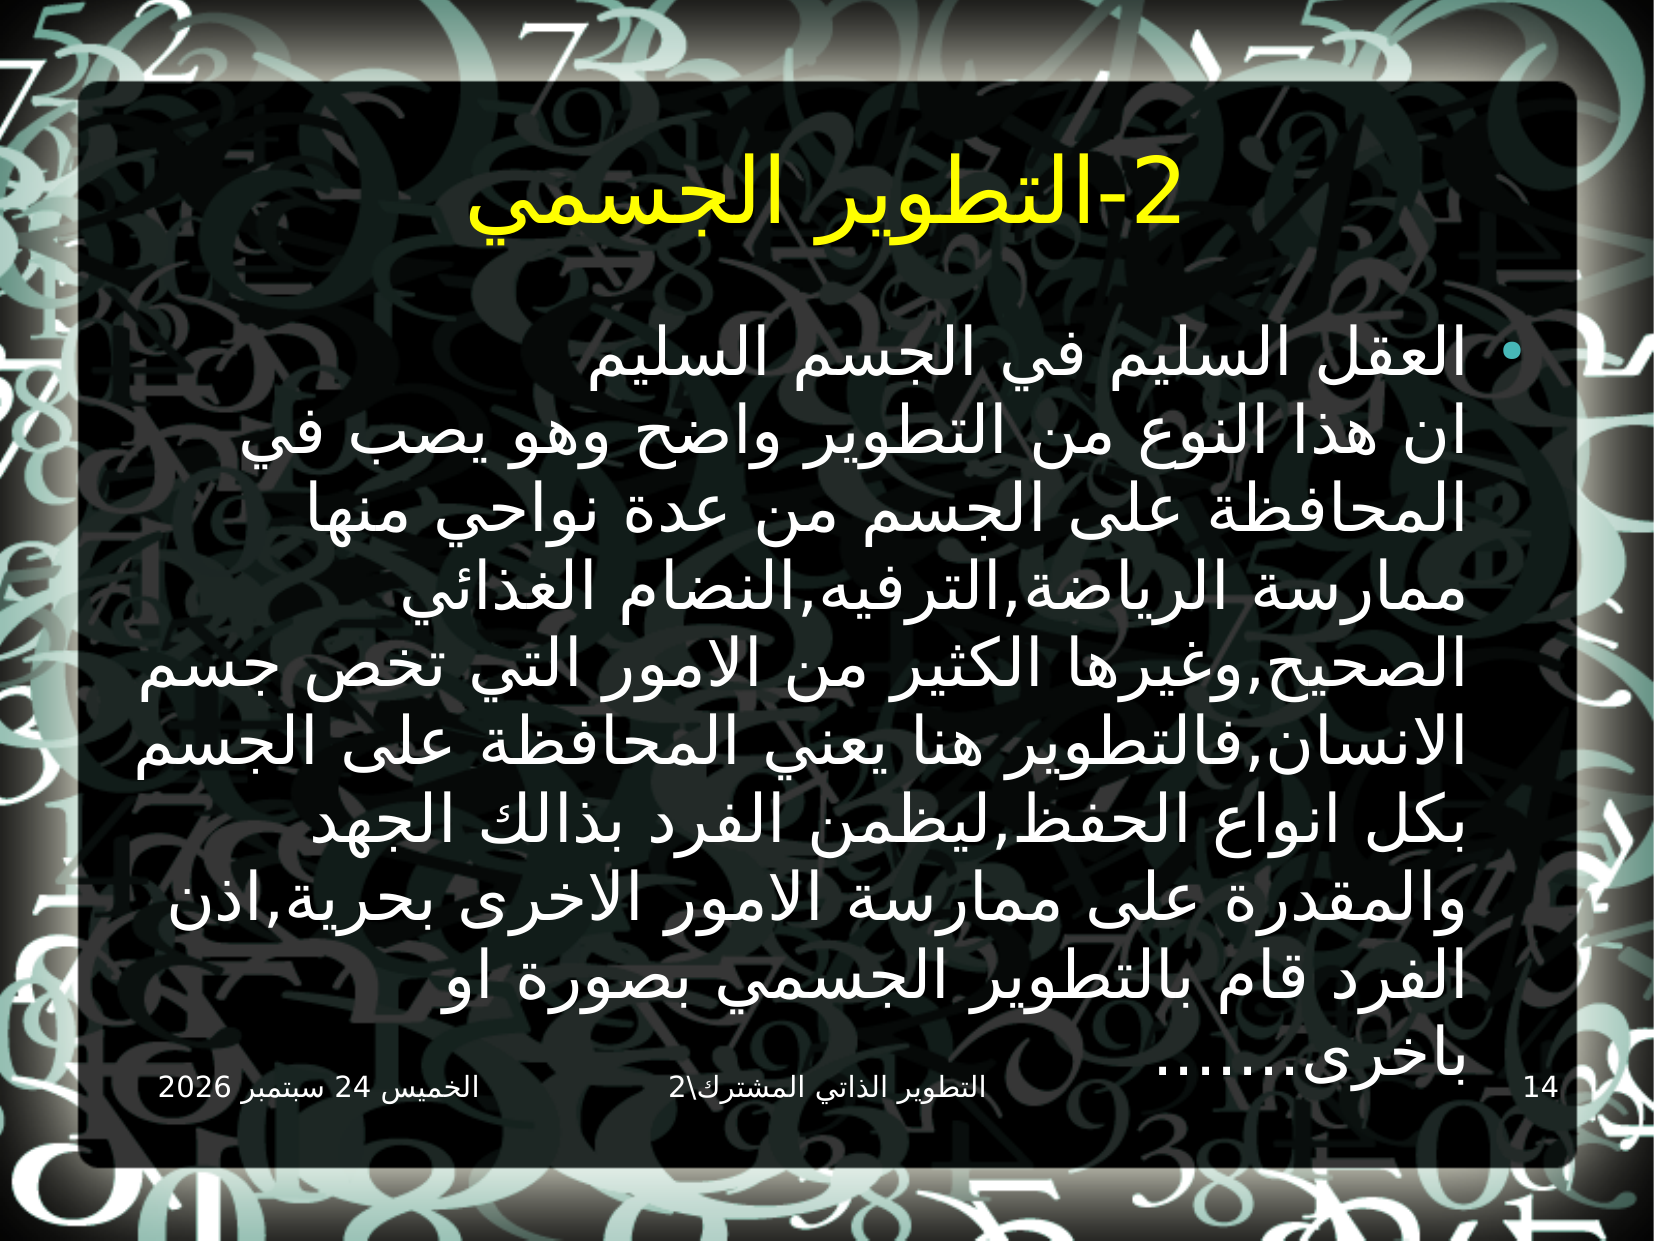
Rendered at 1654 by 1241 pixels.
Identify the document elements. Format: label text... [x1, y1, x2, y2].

list العقل السليم في الجسم السليم ان هذا النوع من التطوير واضح وهو يصب في المحافظة على الجسم من عدة نواحي منها ممارسة الرياضة,الترفيه,النضام الغذائي الصحيح,وغيرها الكثير من الامور التي تخص جسم الانسان,فالتطوير هنا يعني المحافظة على الجسم بكل انواع الحفظ,ليظمن الفرد بذالك الجهد والمقدرة على ممارسة الامور الاخرى بحرية,اذن الفرد قام بالتطوير الجسمي بصورة او باخرى....... [118, 313, 1542, 1039]
picture [0, 0, 1654, 1241]
title 2-التطوير الجسمي [82, 88, 1571, 296]
